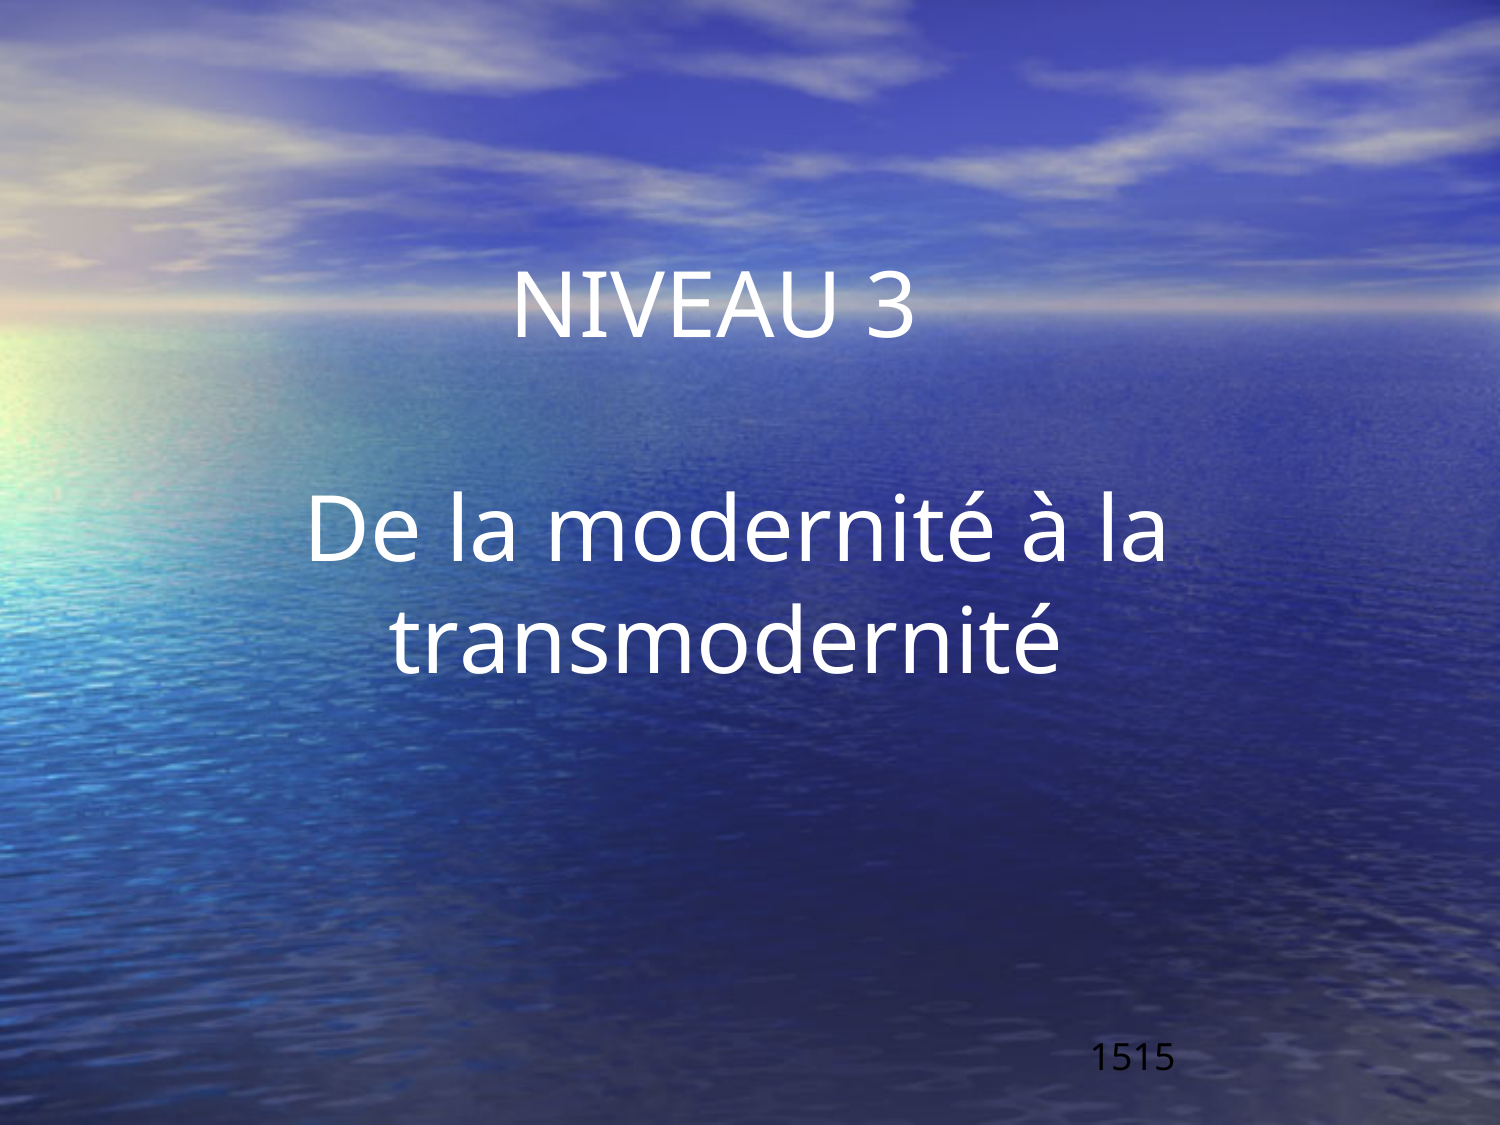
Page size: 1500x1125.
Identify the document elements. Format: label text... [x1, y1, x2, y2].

picture [0, 0, 1500, 1125]
text_box <numéro><numéro> [1074, 1024, 1425, 1103]
text_box NIVEAU 3 De la modernité à la transmodernité [88, 236, 1364, 692]
